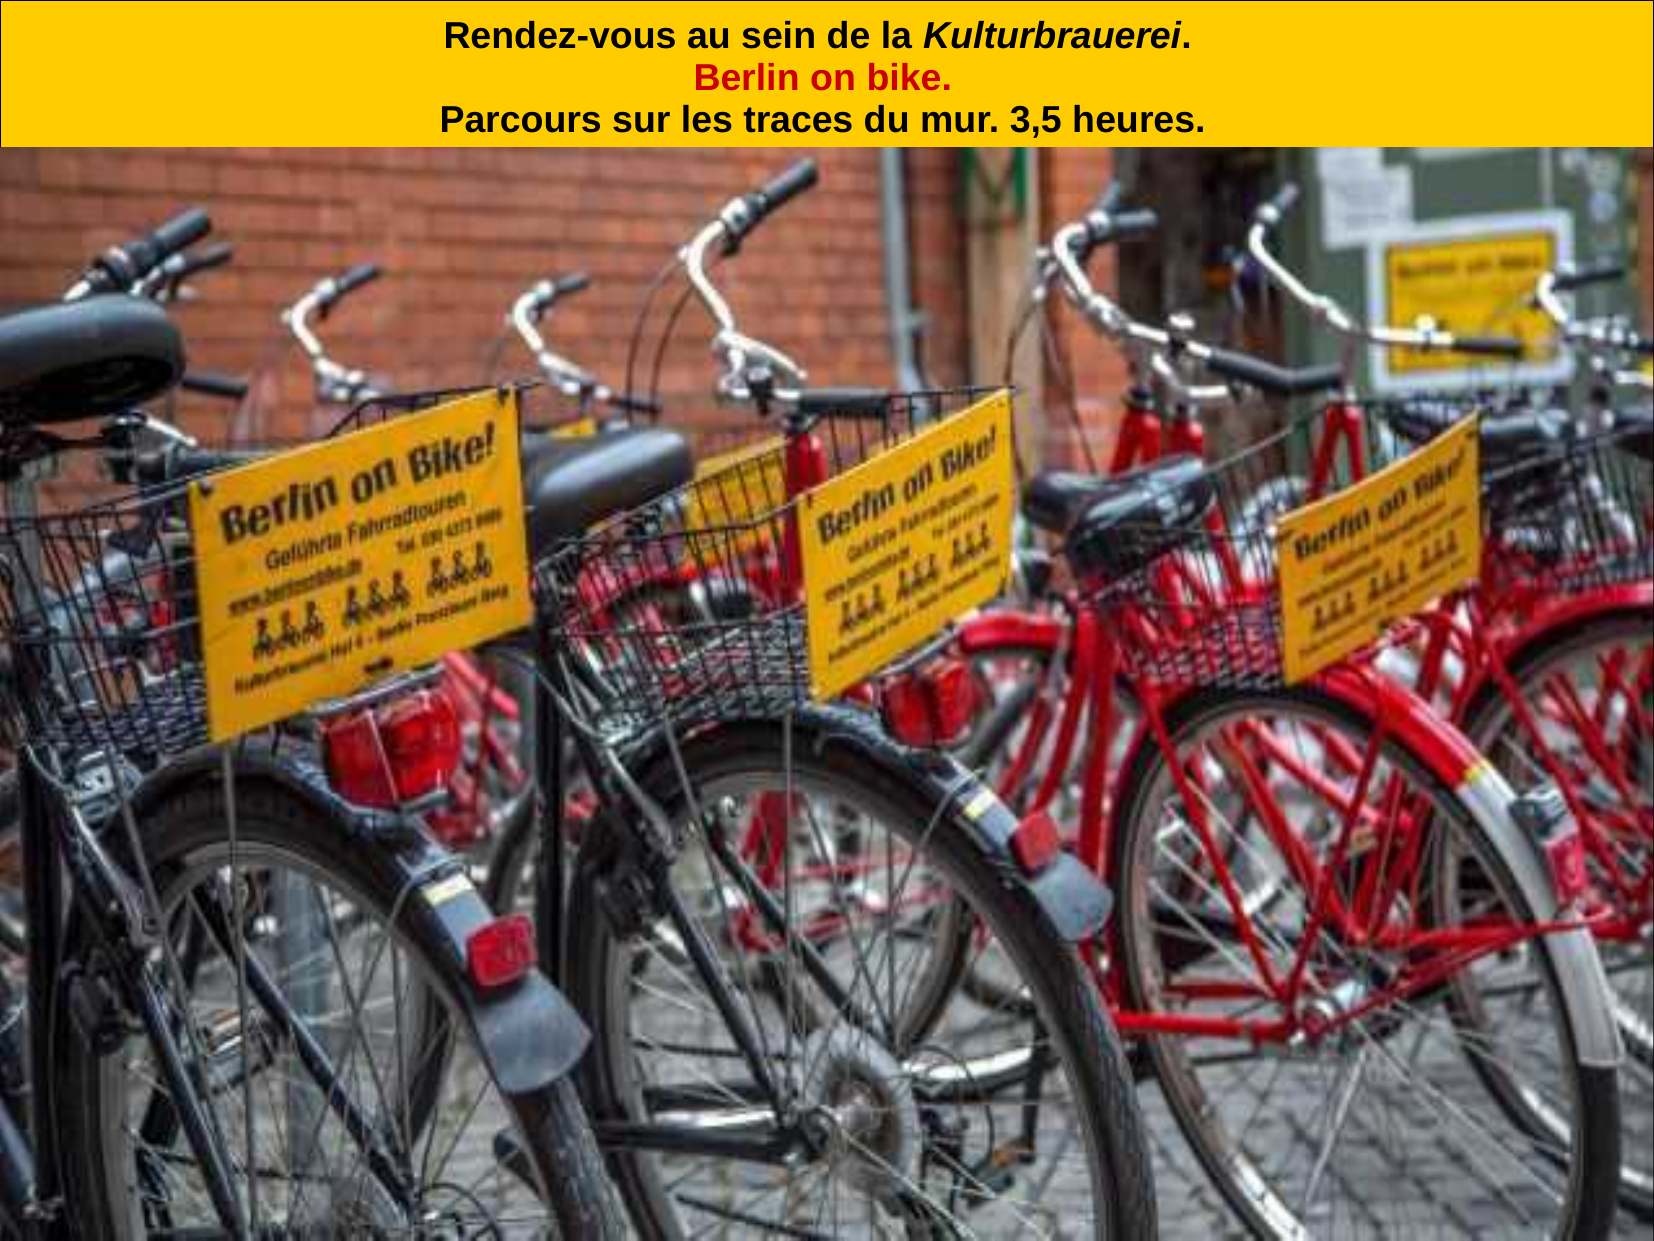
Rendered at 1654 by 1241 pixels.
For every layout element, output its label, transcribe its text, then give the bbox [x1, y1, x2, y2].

text_box [0, 0, 1654, 7]
text_box Rendez-vous au sein de la Kulturbrauerei. Berlin on bike. Parcours sur les traces du mur. 3,5 heures. [0, 7, 1654, 147]
picture [0, 147, 1654, 1241]
